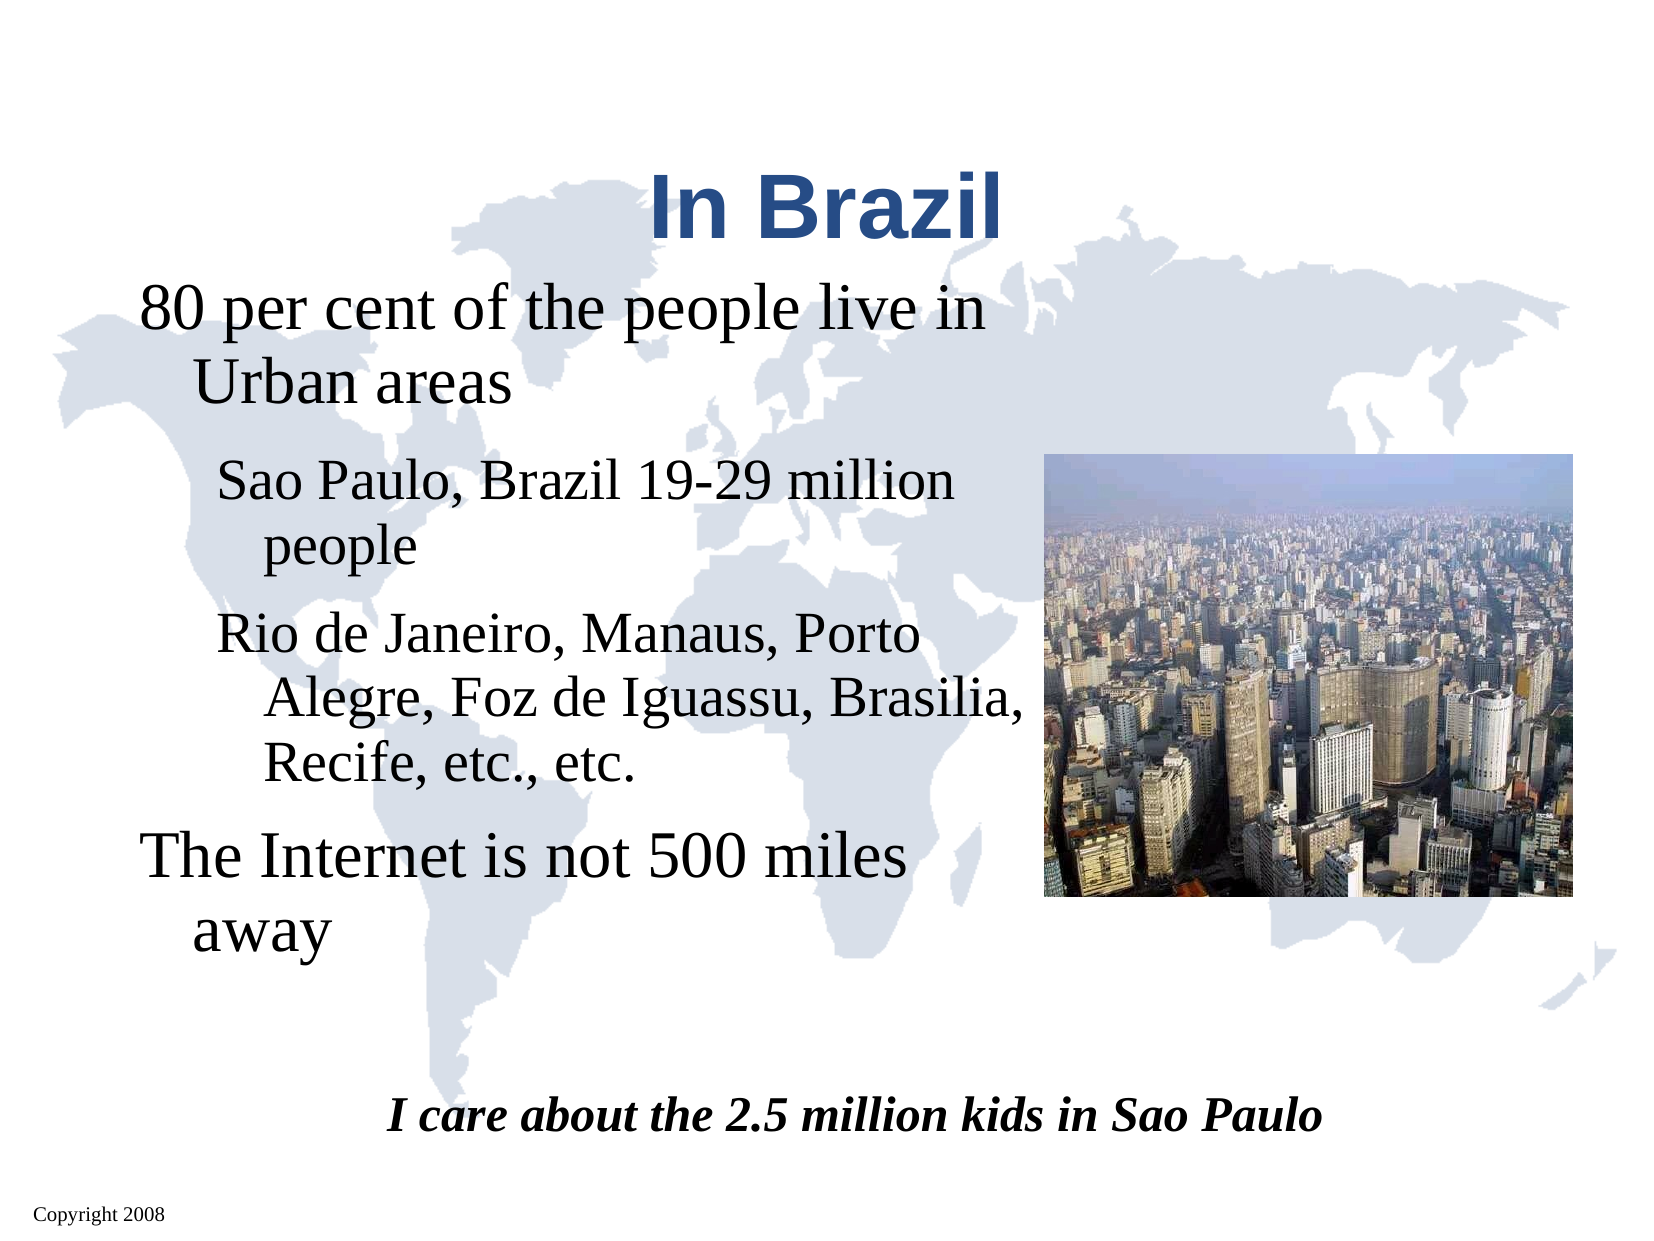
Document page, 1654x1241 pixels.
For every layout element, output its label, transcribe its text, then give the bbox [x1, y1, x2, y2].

text_box I care about the 2.5 million kids in Sao Paulo [120, 1086, 1591, 1145]
list 80 per cent of the people live in Urban areas Sao Paulo, Brazil 19-29 million people Rio de Janeiro, Manaus, Porto Alegre, Foz de Iguassu, Brasilia, Recife, etc., etc. The Internet is not 500 miles away [121, 269, 1066, 1086]
picture [28, 99, 1645, 1154]
title In Brazil [121, 102, 1534, 311]
